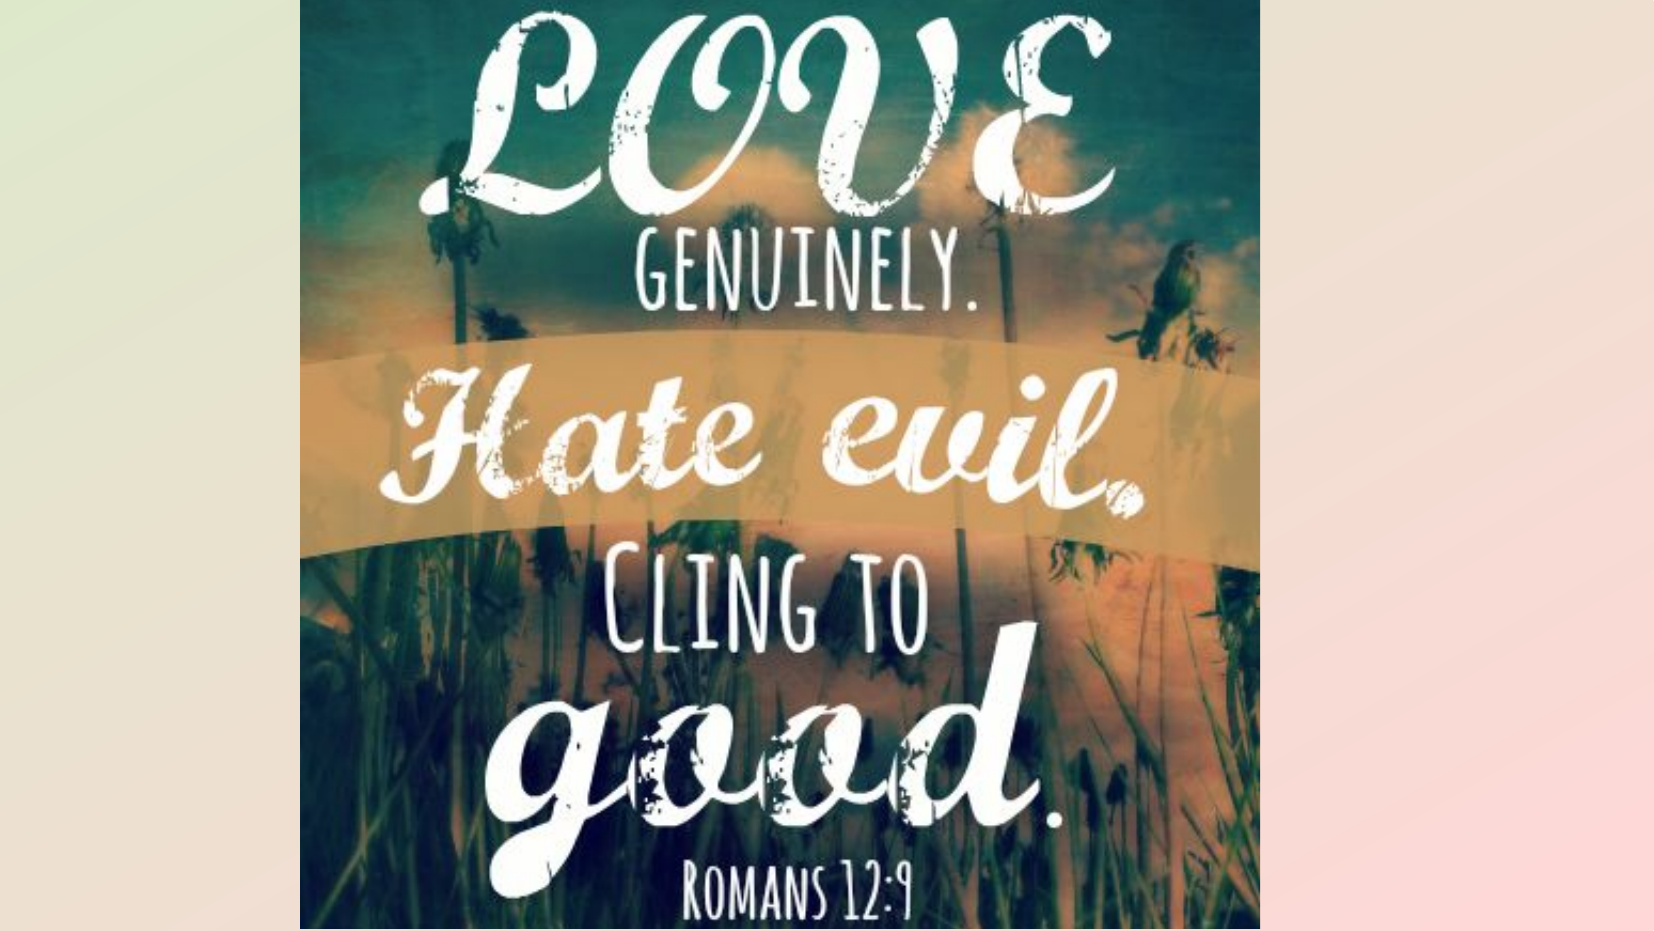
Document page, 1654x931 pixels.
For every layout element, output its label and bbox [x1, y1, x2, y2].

picture [300, 0, 1261, 929]
